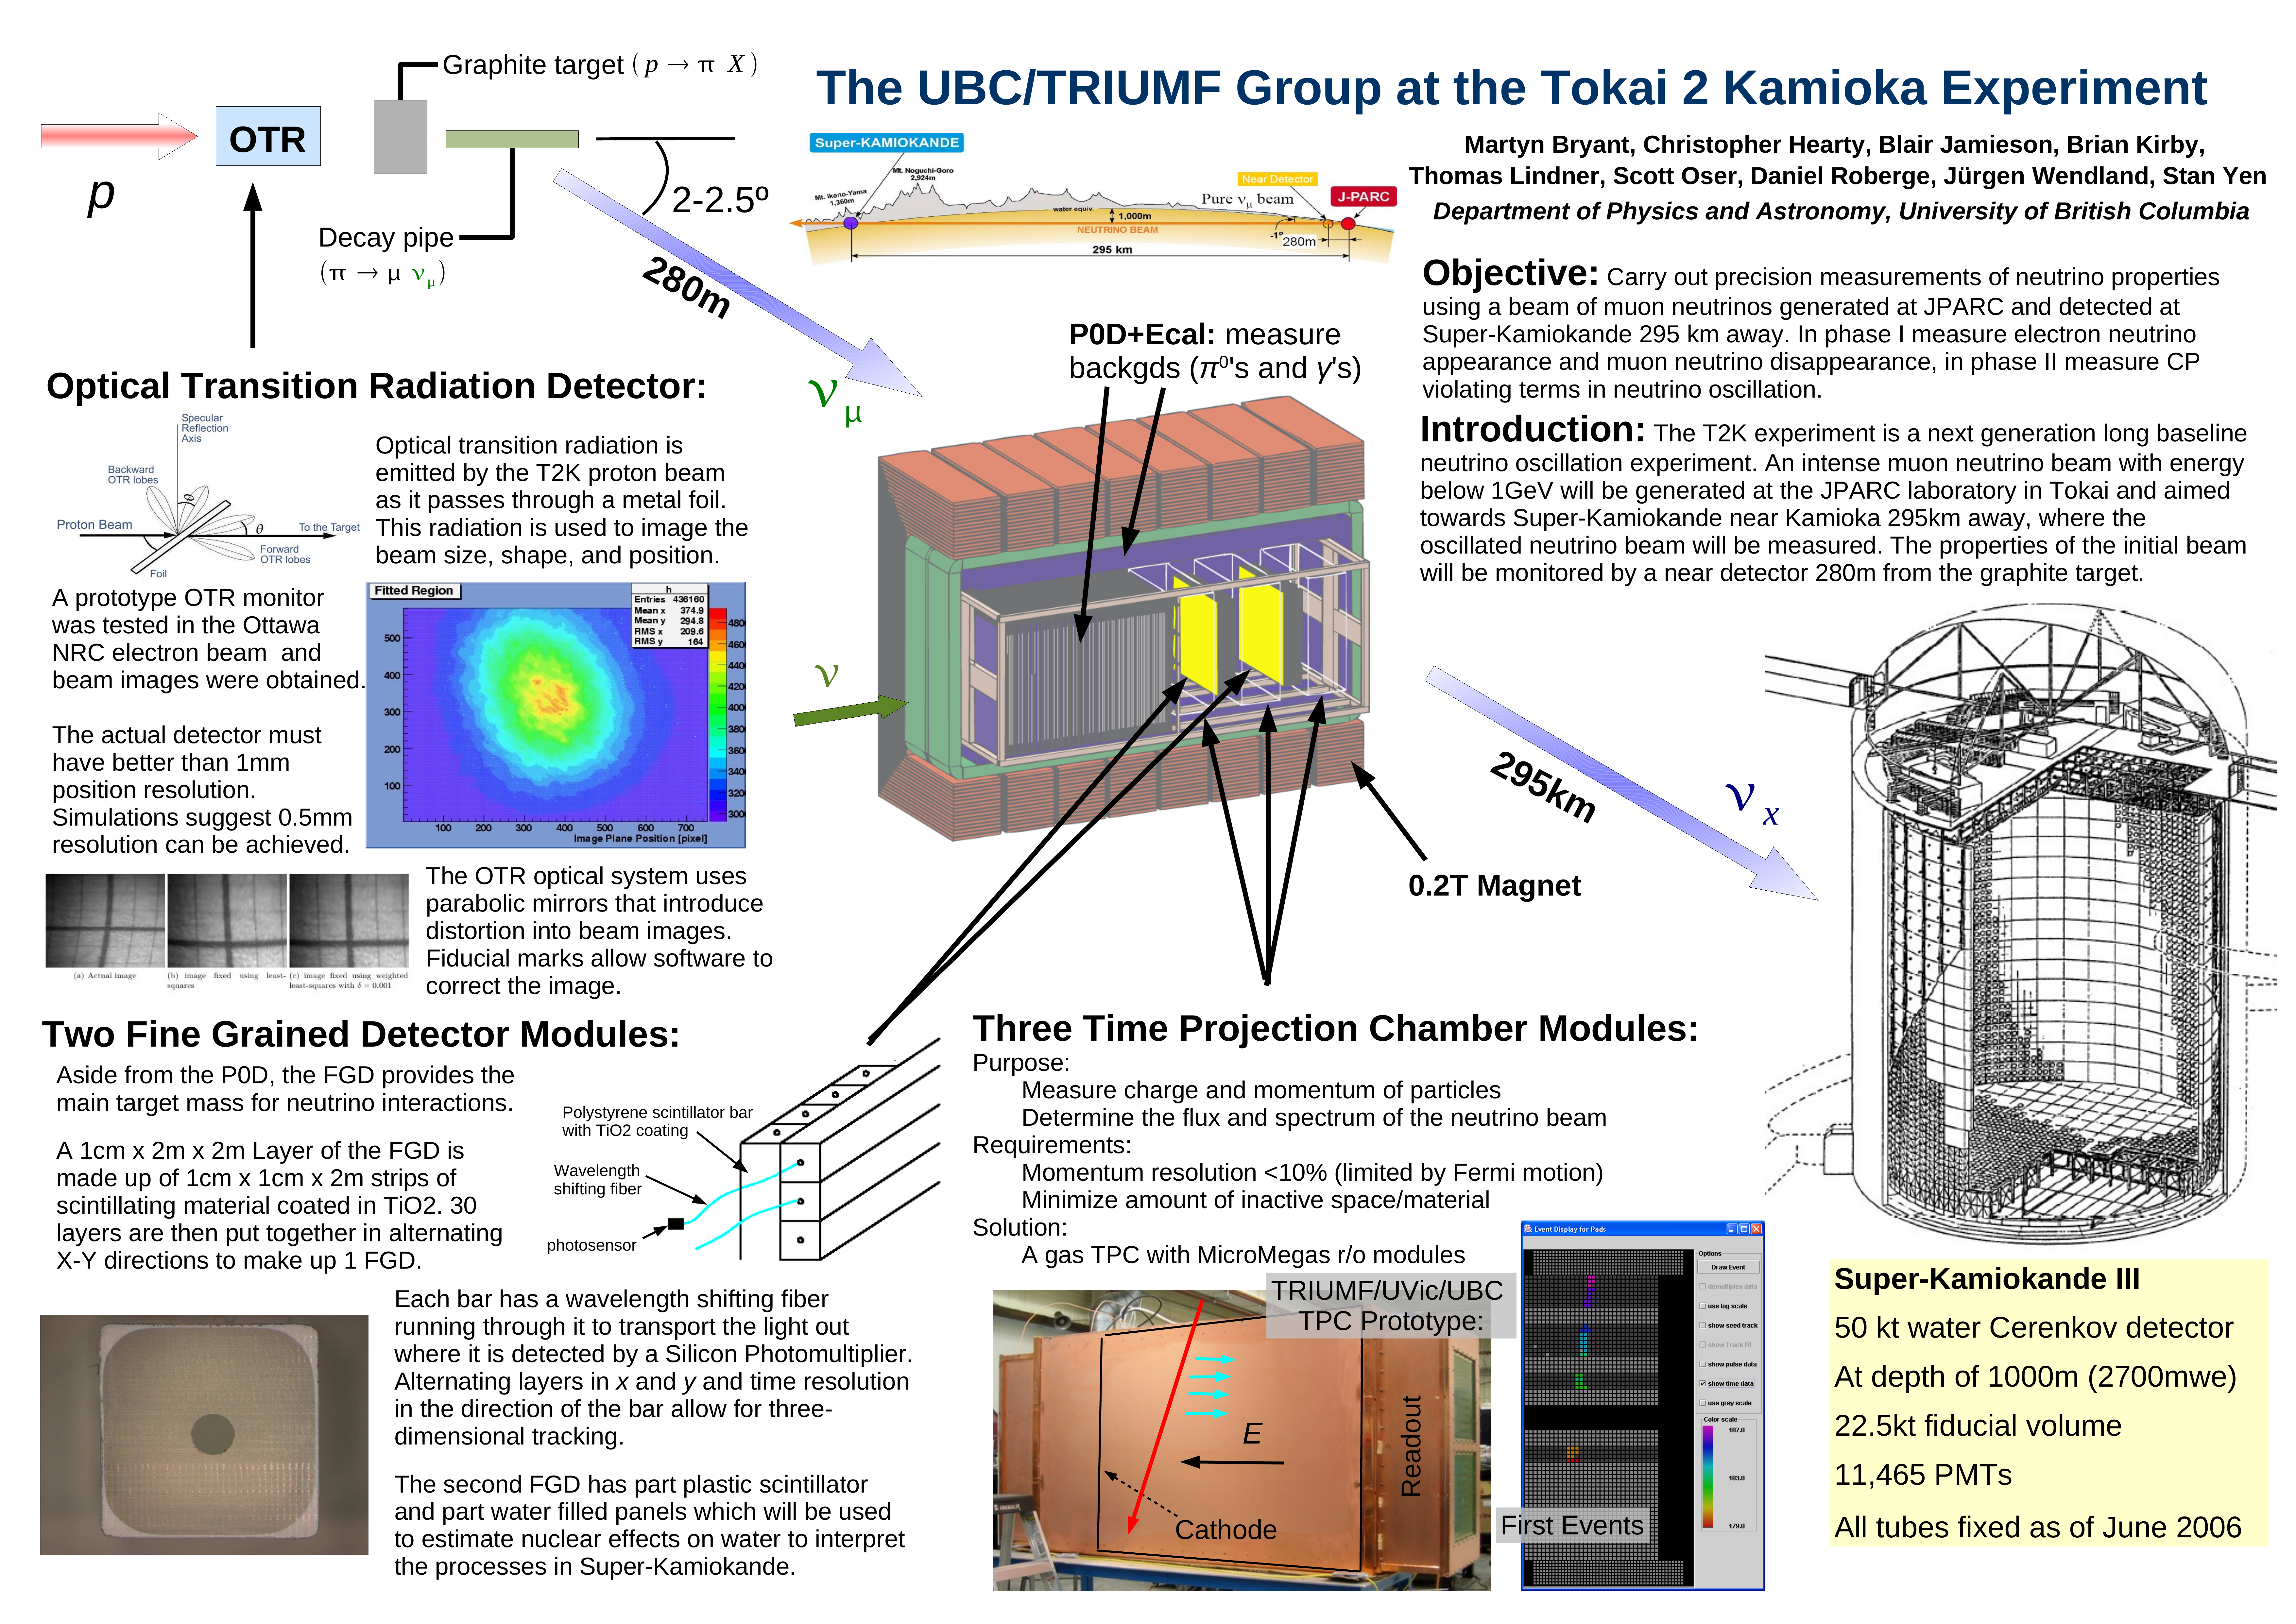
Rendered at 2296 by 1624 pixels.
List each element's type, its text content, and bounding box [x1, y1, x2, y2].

picture [815, 137, 959, 150]
text_box photosensor [542, 1233, 642, 1257]
text_box Optical transition radiation is emitted by the T2K proton beam as it passes through a metal foil. This radiation is used to image the beam size, shape, and position. [370, 429, 765, 571]
text_box Wavelength shifting fiber [549, 1159, 647, 1200]
text_box [793, 695, 909, 727]
picture [366, 582, 746, 848]
picture [878, 392, 1370, 842]
text_box First Events [1496, 1507, 1650, 1543]
text_box Martyn Bryant, Christopher Hearty, Blair Jamieson, Brian Kirby, Thomas Lindner, Scott Oser, Daniel Roberge, Jürgen Wendland, Stan Yen Department of Physics and Astronomy, University of British Columbia [1381, 118, 2296, 237]
text_box Decay pipe [313, 219, 459, 255]
text_box [216, 106, 321, 166]
picture [993, 1290, 1491, 1591]
picture [40, 1315, 368, 1555]
text_box Graphite target [437, 47, 629, 82]
text_box The UBC/TRIUMF Group at the Tokai 2 Kamioka Experiment [784, 47, 2241, 128]
text_box Aside from the P0D, the FGD provides the main target mass for neutrino interactions. A 1cm x 2m x 2m Layer of the FGD is made up of 1cm x 1cm x 2m strips of scintillating material coated in TiO2. 30 layers are then put together in alternating X-Y directions to make up 1 FGD. [51, 1059, 532, 1277]
text_box Readout [1393, 1384, 1432, 1503]
text_box Objective: Carry out precision measurements of neutrino properties using a beam of muon neutrinos generated at JPARC and detected at Super-Kamiokande 295 km away. In phase I measure electron neutrino appearance and muon neutrino disappearance, in phase II measure CP violating terms in neutrino oscillation. [1417, 249, 2262, 405]
text_box Optical Transition Radiation Detector: [41, 363, 747, 409]
text_box Polystyrene scintillator bar with TiO2 coating [557, 1101, 758, 1142]
picture [789, 133, 1397, 266]
text_box E [1238, 1414, 1270, 1455]
text_box Each bar has a wavelength shifting fiber running through it to transport the light out where it is detected by a Silicon Photomultiplier. Alternating layers in x and y and time resolution in the direction of the bar allow for three-dimensional tracking. The second FGD has part plastic scintillator and part water filled panels which will be used to estimate nuclear effects on water to interpret the processes in Super-Kamiokande. [389, 1282, 921, 1583]
text_box 280m [632, 242, 746, 332]
text_box 0.2T Magnet [1403, 866, 1587, 905]
text_box Super-Kamiokande III 50 kt water Cerenkov detector At depth of 1000m (2700mwe) 22.5kt fiducial volume 11,465 PMTs All tubes fixed as of June 2006 [1829, 1259, 2269, 1547]
chart [629, 48, 761, 80]
text_box Introduction: The T2K experiment is a next generation long baseline neutrino oscillation experiment. An intense muon neutrino beam with energy below 1GeV will be generated at the JPARC laboratory in Tokai and aimed towards Super-Kamiokande near Kamioka 295km away, where the oscillated neutrino beam will be measured. The properties of the initial beam will be monitored by a near detector 280m from the graphite target. [1415, 405, 2259, 589]
chart [317, 257, 449, 292]
chart [1722, 756, 1782, 832]
text_box 2-2.5º [667, 177, 774, 223]
picture [1521, 1271, 1765, 1591]
text_box [553, 168, 922, 397]
text_box [374, 100, 427, 174]
picture [1765, 603, 2277, 1258]
text_box The OTR optical system uses parabolic mirrors that introduce distortion into beam images. Fiducial marks allow software to correct the image. [421, 860, 779, 1002]
text_box Cathode [1170, 1512, 1293, 1550]
text_box [41, 112, 198, 160]
text_box OTR [224, 116, 312, 162]
text_box [446, 130, 579, 148]
picture [667, 1037, 943, 1262]
text_box p [84, 161, 121, 221]
text_box  [809, 651, 848, 716]
text_box [1425, 665, 1819, 900]
picture [51, 412, 365, 587]
text_box 295km [1480, 737, 1611, 836]
picture [42, 868, 414, 996]
text_box Two Fine Grained Detector Modules: [37, 1011, 687, 1057]
text_box A prototype OTR monitor was tested in the Ottawa NRC electron beam and beam images were obtained. The actual detector must have better than 1mm position resolution. Simulations suggest 0.5mm resolution can be achieved. [47, 581, 372, 861]
chart [805, 352, 867, 433]
text_box P0D+Ecal: measure backgds (π0's and γ's) [1064, 315, 1367, 387]
text_box Three Time Projection Chamber Modules: Purpose: Measure charge and momentum of particles Determine the flux and spectrum of the neutrino beam Requirements: Momentum resolution <10% (limited by Fermi motion) Minimize amount of inactive space/material Solution: A gas TPC with MicroMegas r/o modules [968, 1005, 1768, 1271]
picture [1077, 718, 1231, 842]
text_box TRIUMF/UVic/UBC TPC Prototype: [1266, 1273, 1516, 1339]
